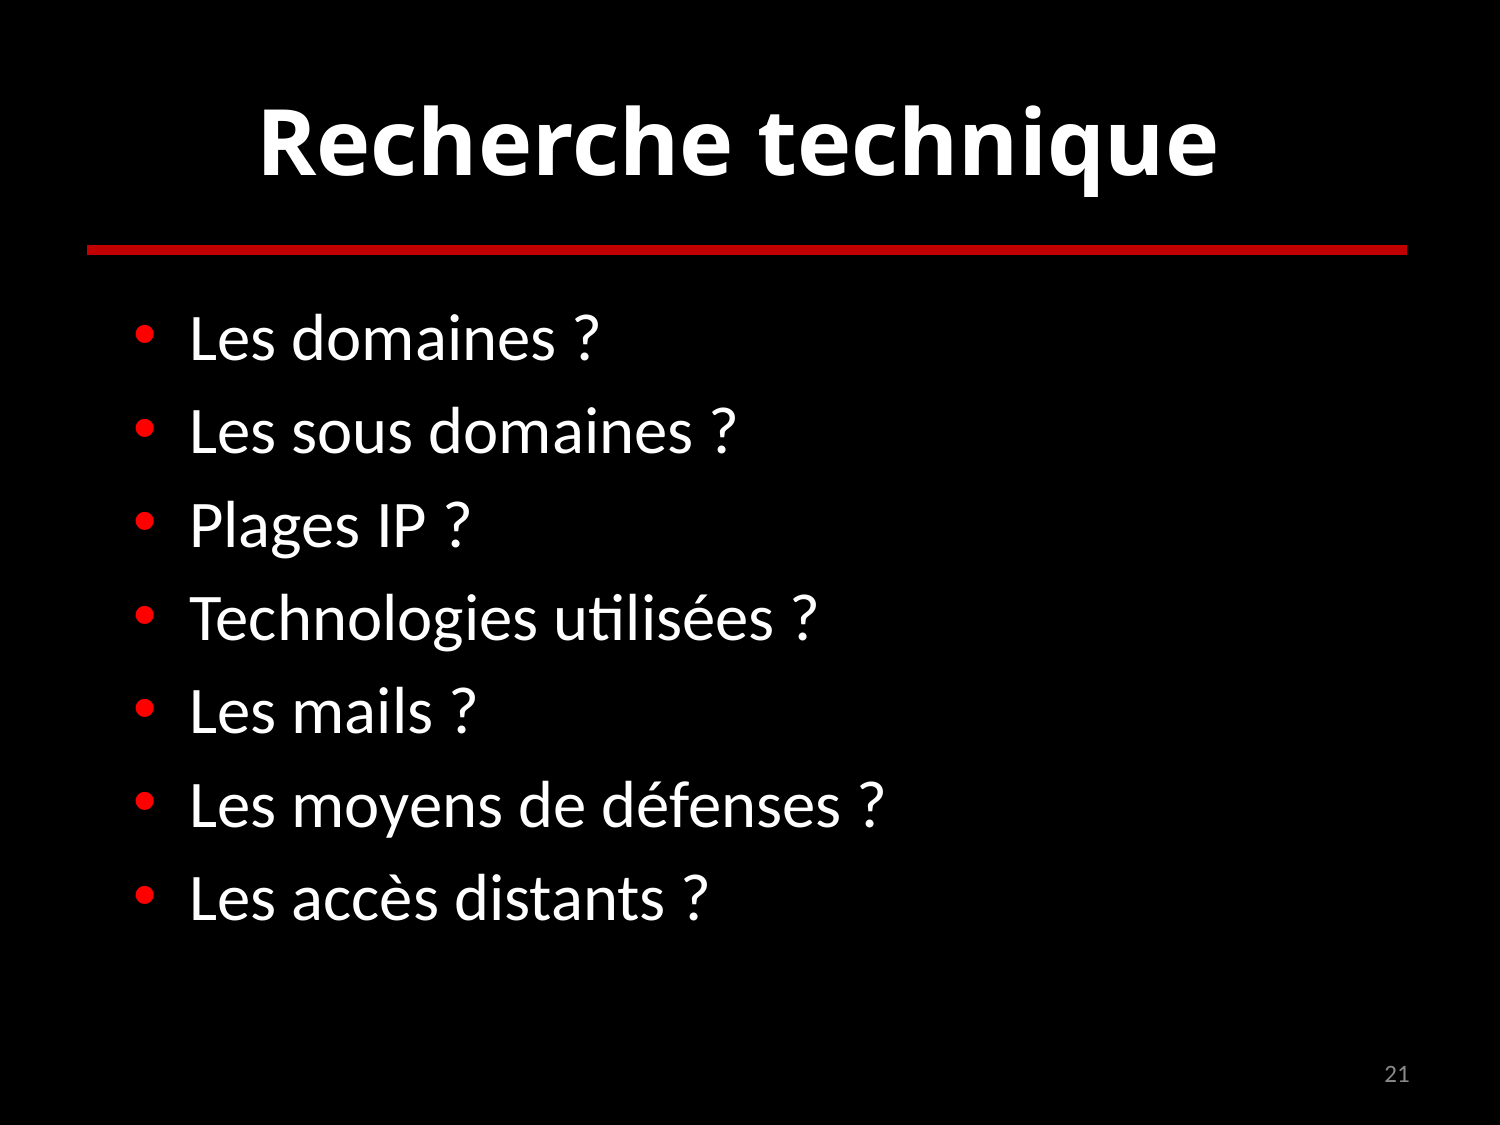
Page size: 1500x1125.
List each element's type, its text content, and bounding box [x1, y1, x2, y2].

slide_number <numéro> [1074, 1042, 1425, 1103]
list Les domaines ? Les sous domaines ? Plages IP ? Technologies utilisées ? Les mails ? Les moyens de défenses ? Les accès distants ? [118, 286, 1087, 1016]
title Recherche technique [75, 45, 1425, 233]
